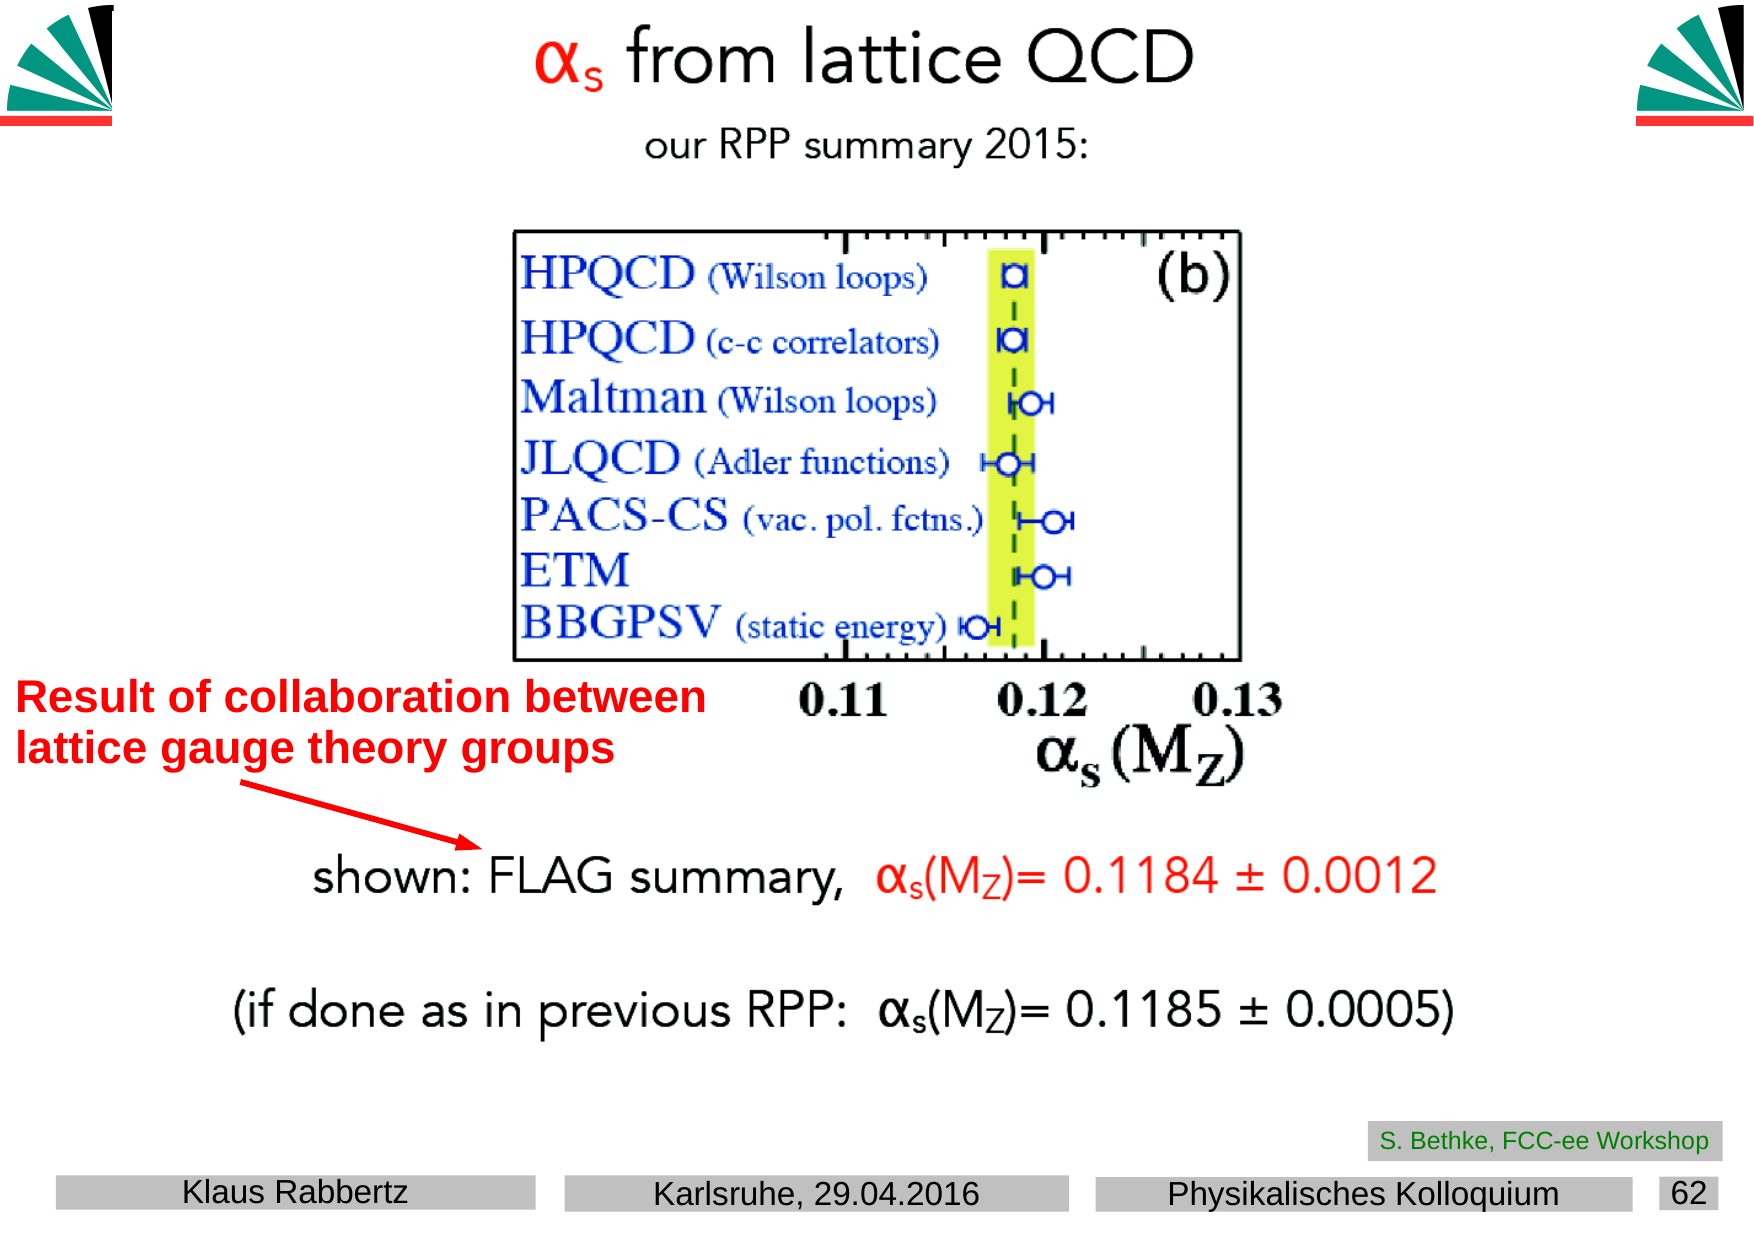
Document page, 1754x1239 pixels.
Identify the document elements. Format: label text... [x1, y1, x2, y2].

text_box S. Bethke, FCC-ee Workshop [1367, 1121, 1723, 1162]
picture [1637, 5, 1744, 112]
picture [7, 5, 1636, 1124]
text_box Result of collaboration between lattice gauge theory groups [3, 665, 720, 780]
